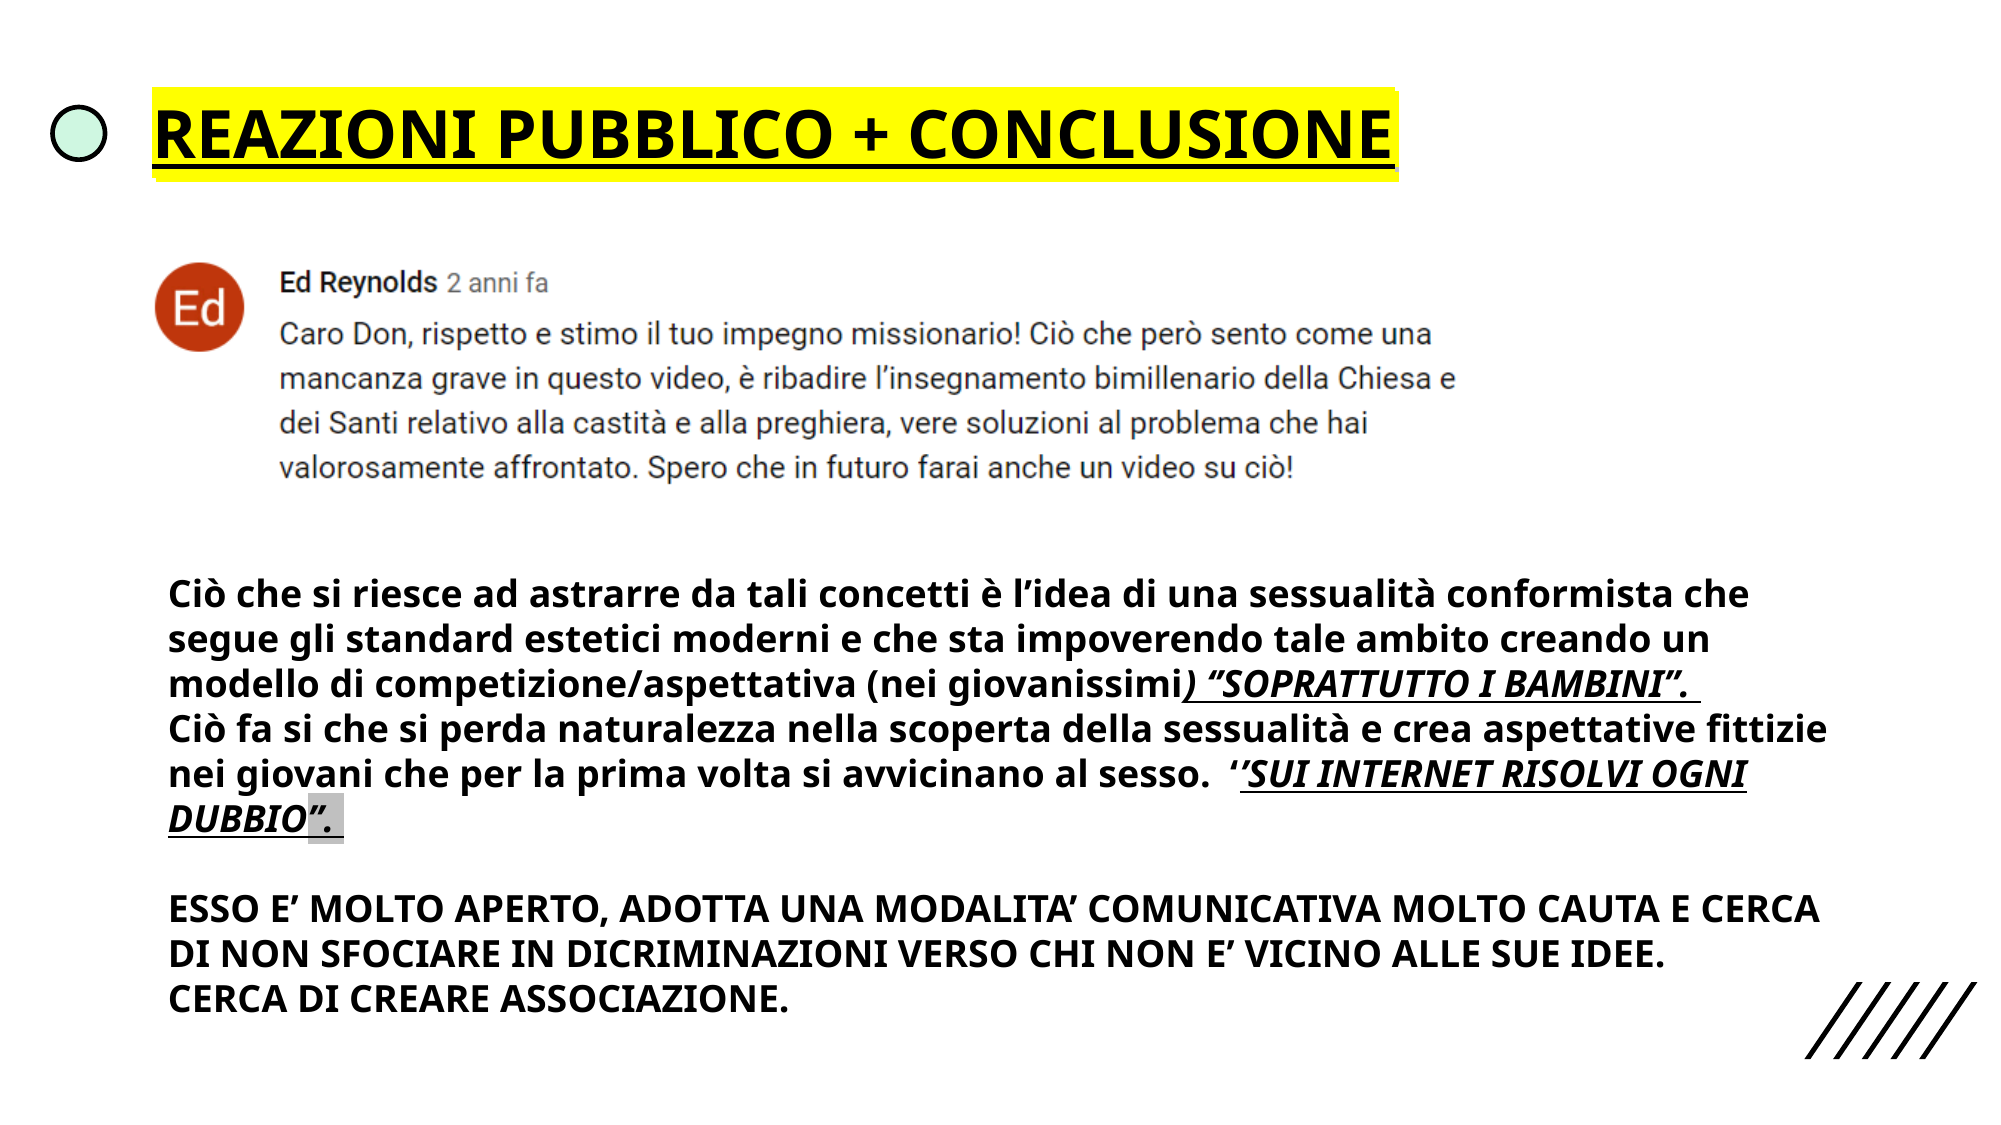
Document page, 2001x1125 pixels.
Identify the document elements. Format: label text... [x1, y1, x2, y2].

title REAZIONI PUBBLICO + CONCLUSIONE [137, 28, 1863, 246]
picture [105, 245, 1517, 504]
text_box Ciò che si riesce ad astrarre da tali concetti è l’idea di una sessualità conformista che segue gli standard estetici moderni e che sta impoverendo tale ambito creando un modello di competizione/aspettativa (nei giovanissimi) ‘’SOPRATTUTTO I BAMBINI’’. Ciò fa si che si perda naturalezza nella scoperta della sessualità e crea aspettative fittizie nei giovani che per la prima volta si avvicinano al sesso. ‘’SUI INTERNET RISOLVI OGNI DUBBIO’’. ESSO E’ MOLTO APERTO, ADOTTA UNA MODALITA’ COMUNICATIVA MOLTO CAUTA E CERCA DI NON SFOCIARE IN DICRIMINAZIONI VERSO CHI NON E’ VICINO ALLE SUE IDEE. CERCA DI CREARE ASSOCIAZIONE. [152, 562, 1848, 1068]
